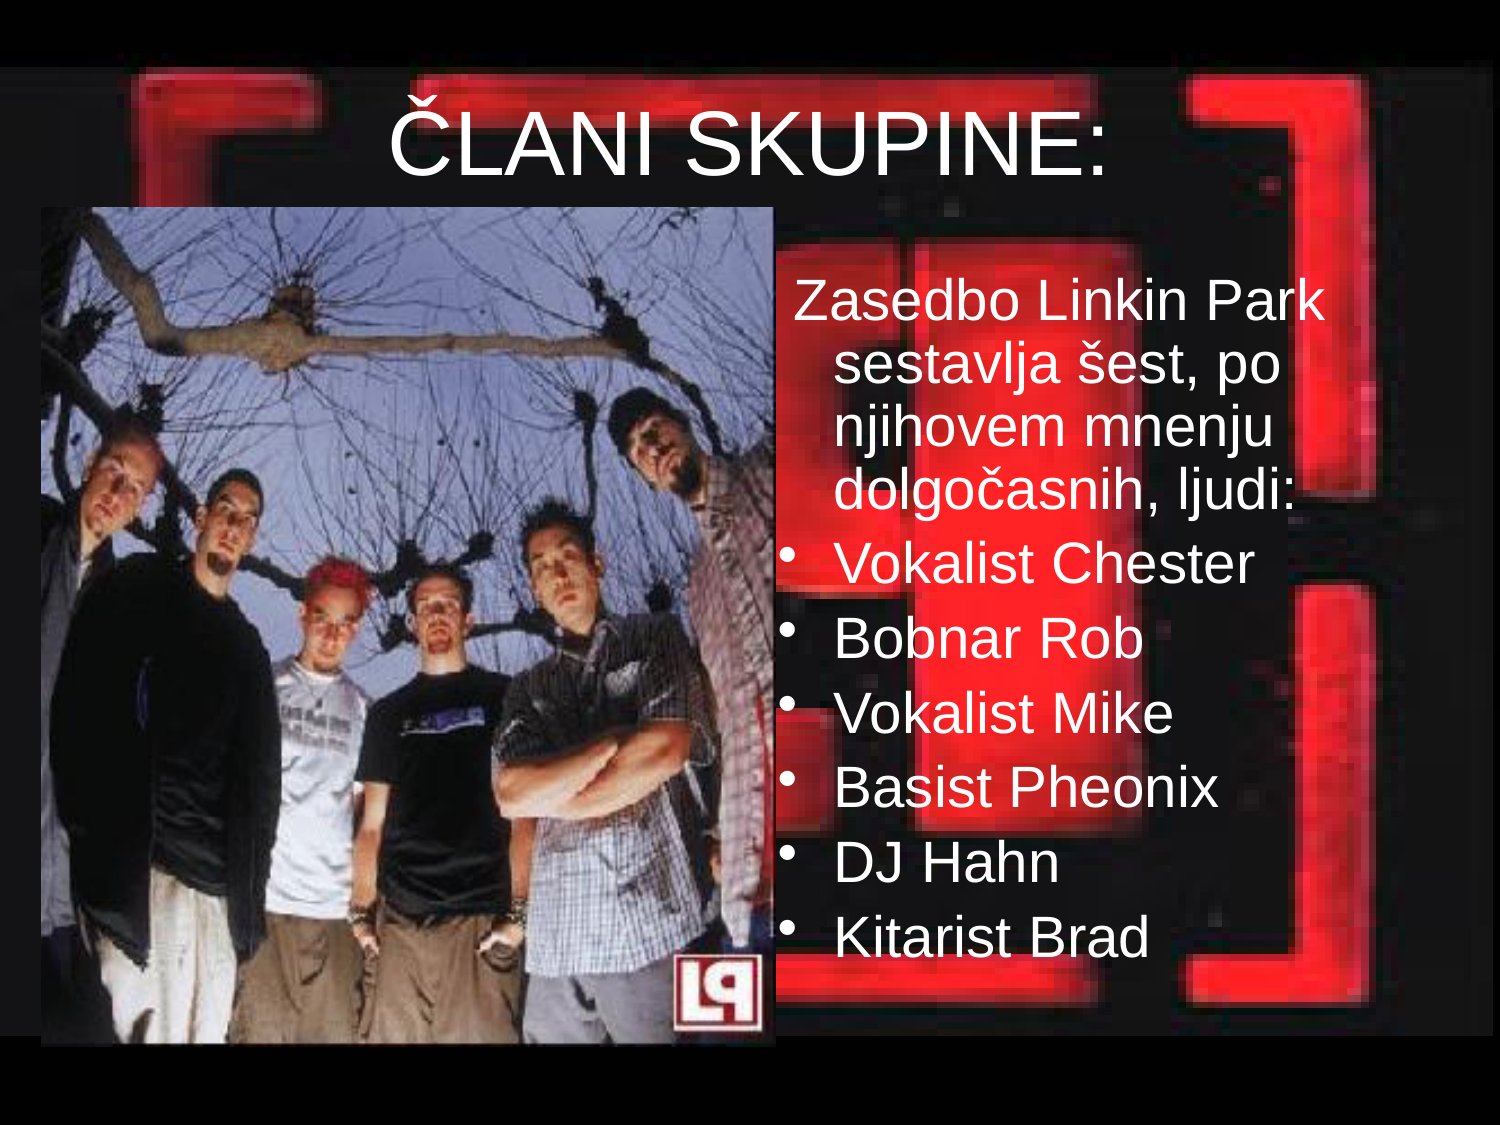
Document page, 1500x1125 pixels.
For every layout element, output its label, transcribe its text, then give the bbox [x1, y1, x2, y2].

list Zasedbo Linkin Park sestavlja šest, po njihovem mnenju dolgočasnih, ljudi: Vokalist Chester Bobnar Rob Vokalist Mike Basist Pheonix DJ Hahn Kitarist Brad [776, 262, 1425, 1005]
title ČLANI SKUPINE: [75, 45, 1425, 233]
picture [0, 0, 1500, 1125]
